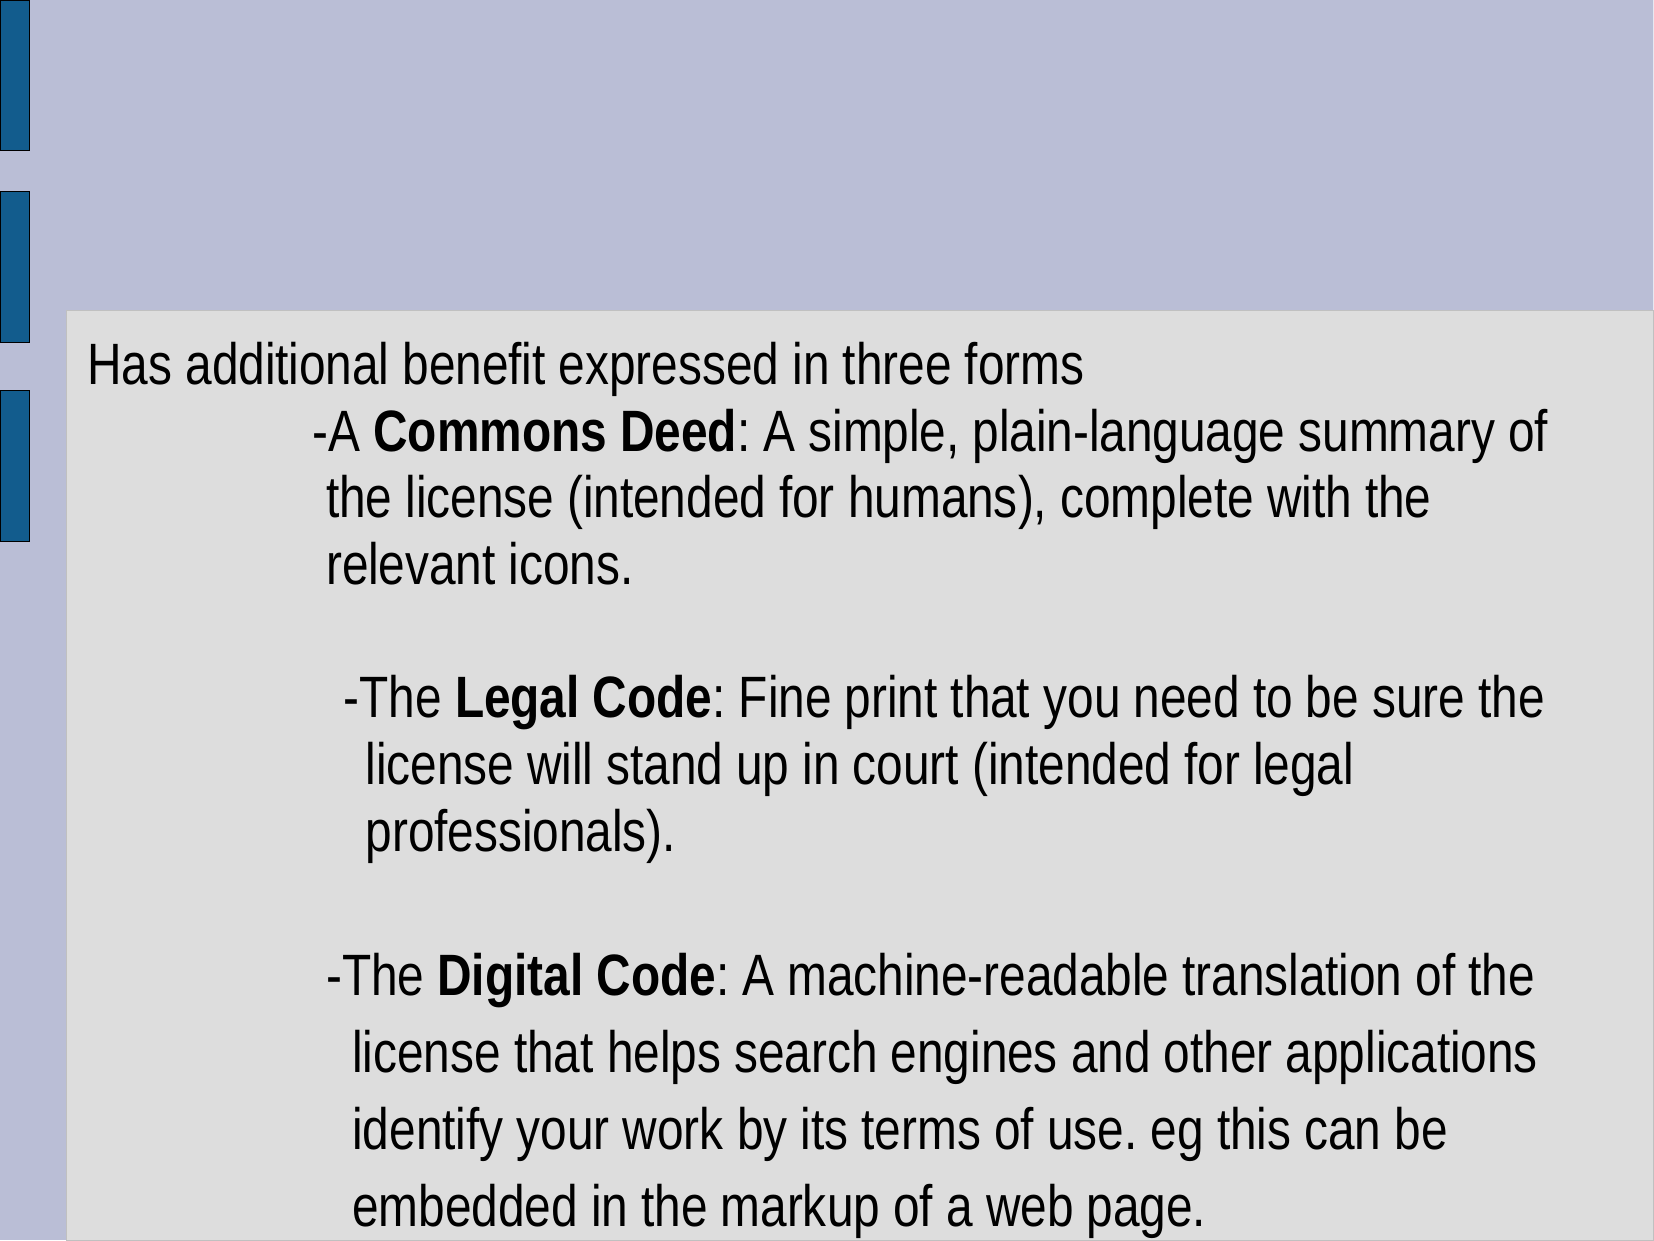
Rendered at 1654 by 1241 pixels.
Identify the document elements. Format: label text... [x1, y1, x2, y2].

text_box [826, 1168, 857, 1241]
text_box Has additional benefit expressed in three forms -A Commons Deed: A simple, plain-language summary of the license (intended for humans), complete with the relevant icons. -The Legal Code: Fine print that you need to be sure the license will stand up in court (intended for legal professionals). -The Digital Code: A machine-readable translation of the license that helps search engines and other applications identify your work by its terms of use. eg this can be embedded in the markup of a web page. [72, 322, 1609, 1241]
